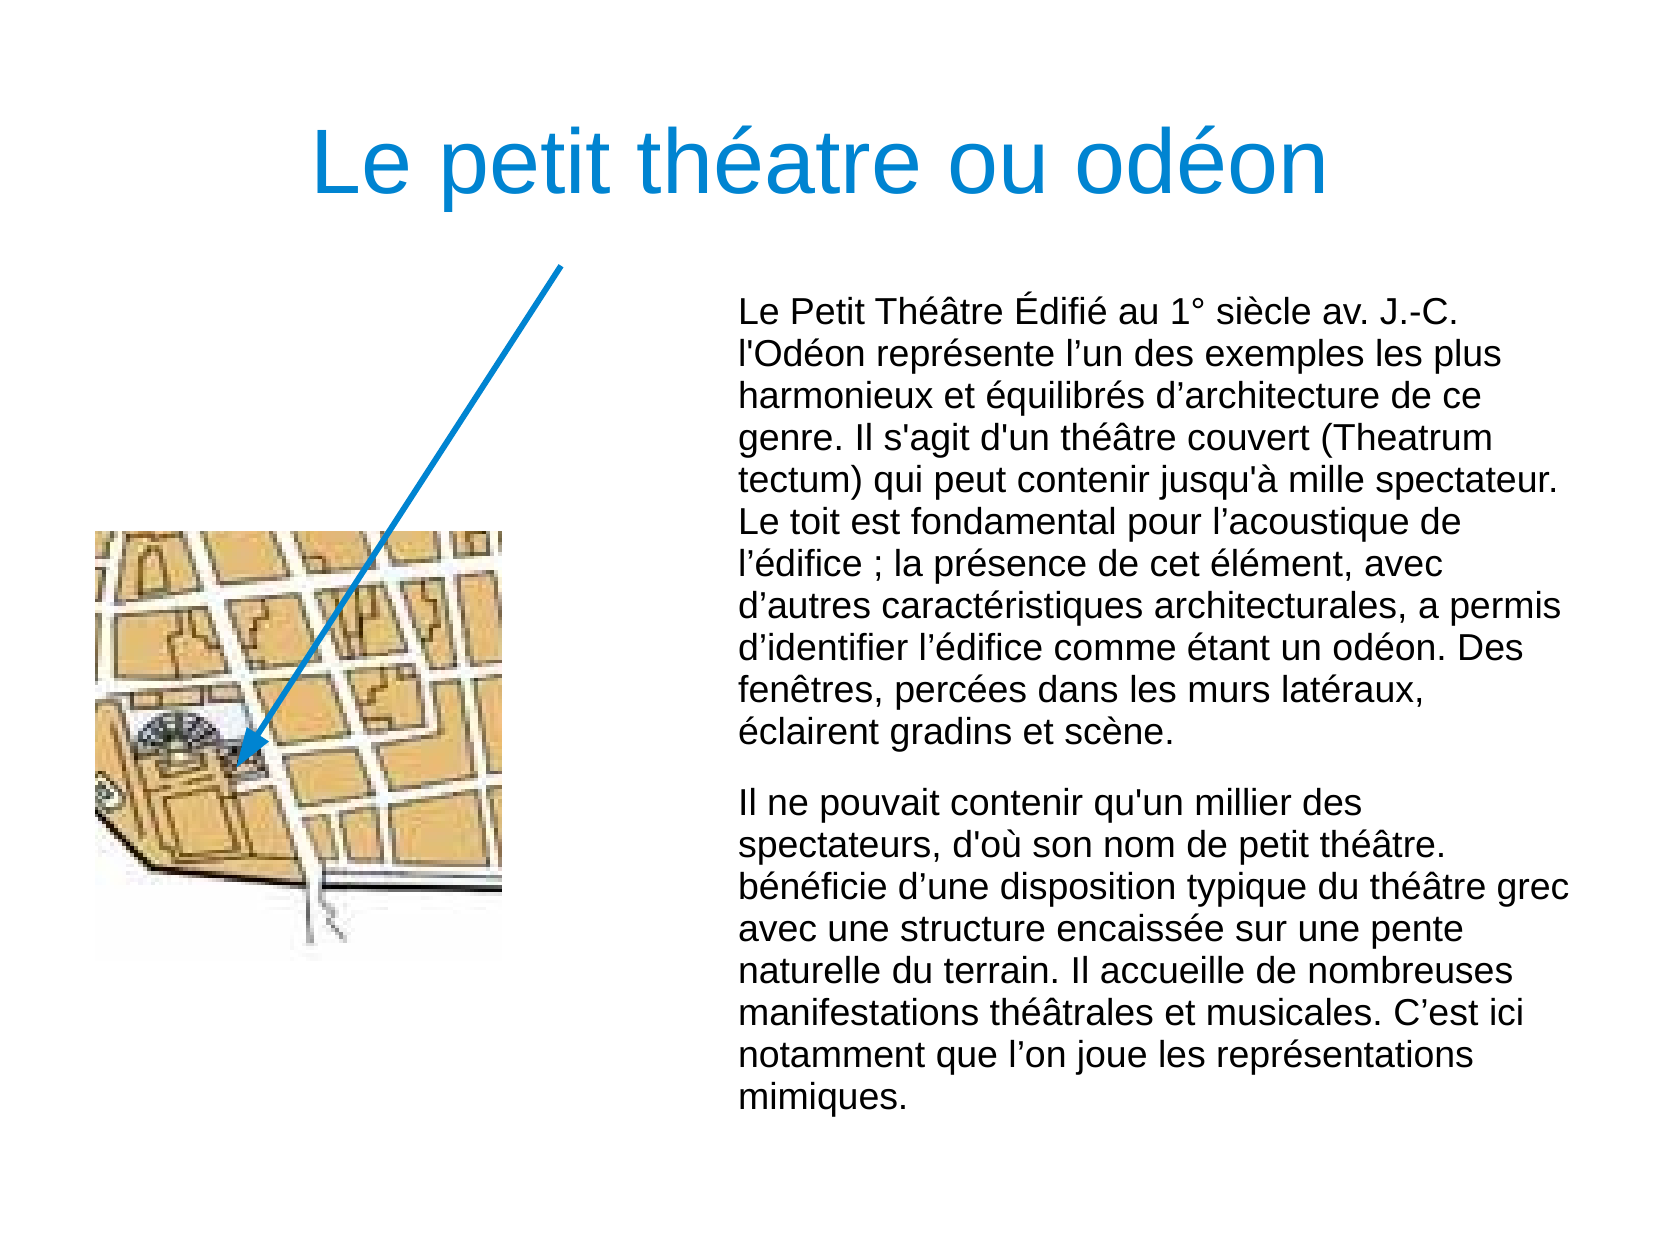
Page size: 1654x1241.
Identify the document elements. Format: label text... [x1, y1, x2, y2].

picture [95, 531, 502, 961]
list Le Petit Théâtre Édifié au 1° siècle av. J.-C. l'Odéon représente l’un des exemples les plus harmonieux et équilibrés d’architecture de ce genre. Il s'agit d'un théâtre couvert (Theatrum tectum) qui peut contenir jusqu'à mille spectateur. Le toit est fondamental pour l’acoustique de l’édifice ; la présence de cet élément, avec d’autres caractéristiques architecturales, a permis d’identifier l’édifice comme étant un odéon. Des fenêtres, percées dans les murs latéraux, éclairent gradins et scène. Il ne pouvait contenir qu'un millier des spectateurs, d'où son nom de petit théâtre. bénéficie d’une disposition typique du théâtre grec avec une structure encaissée sur une pente naturelle du terrain. Il accueille de nombreuses manifestations théâtrales et musicales. C’est ici notamment que l’on joue les représentations mimiques. [738, 290, 1571, 1119]
title Le petit théatre ou odéon [76, 58, 1565, 266]
